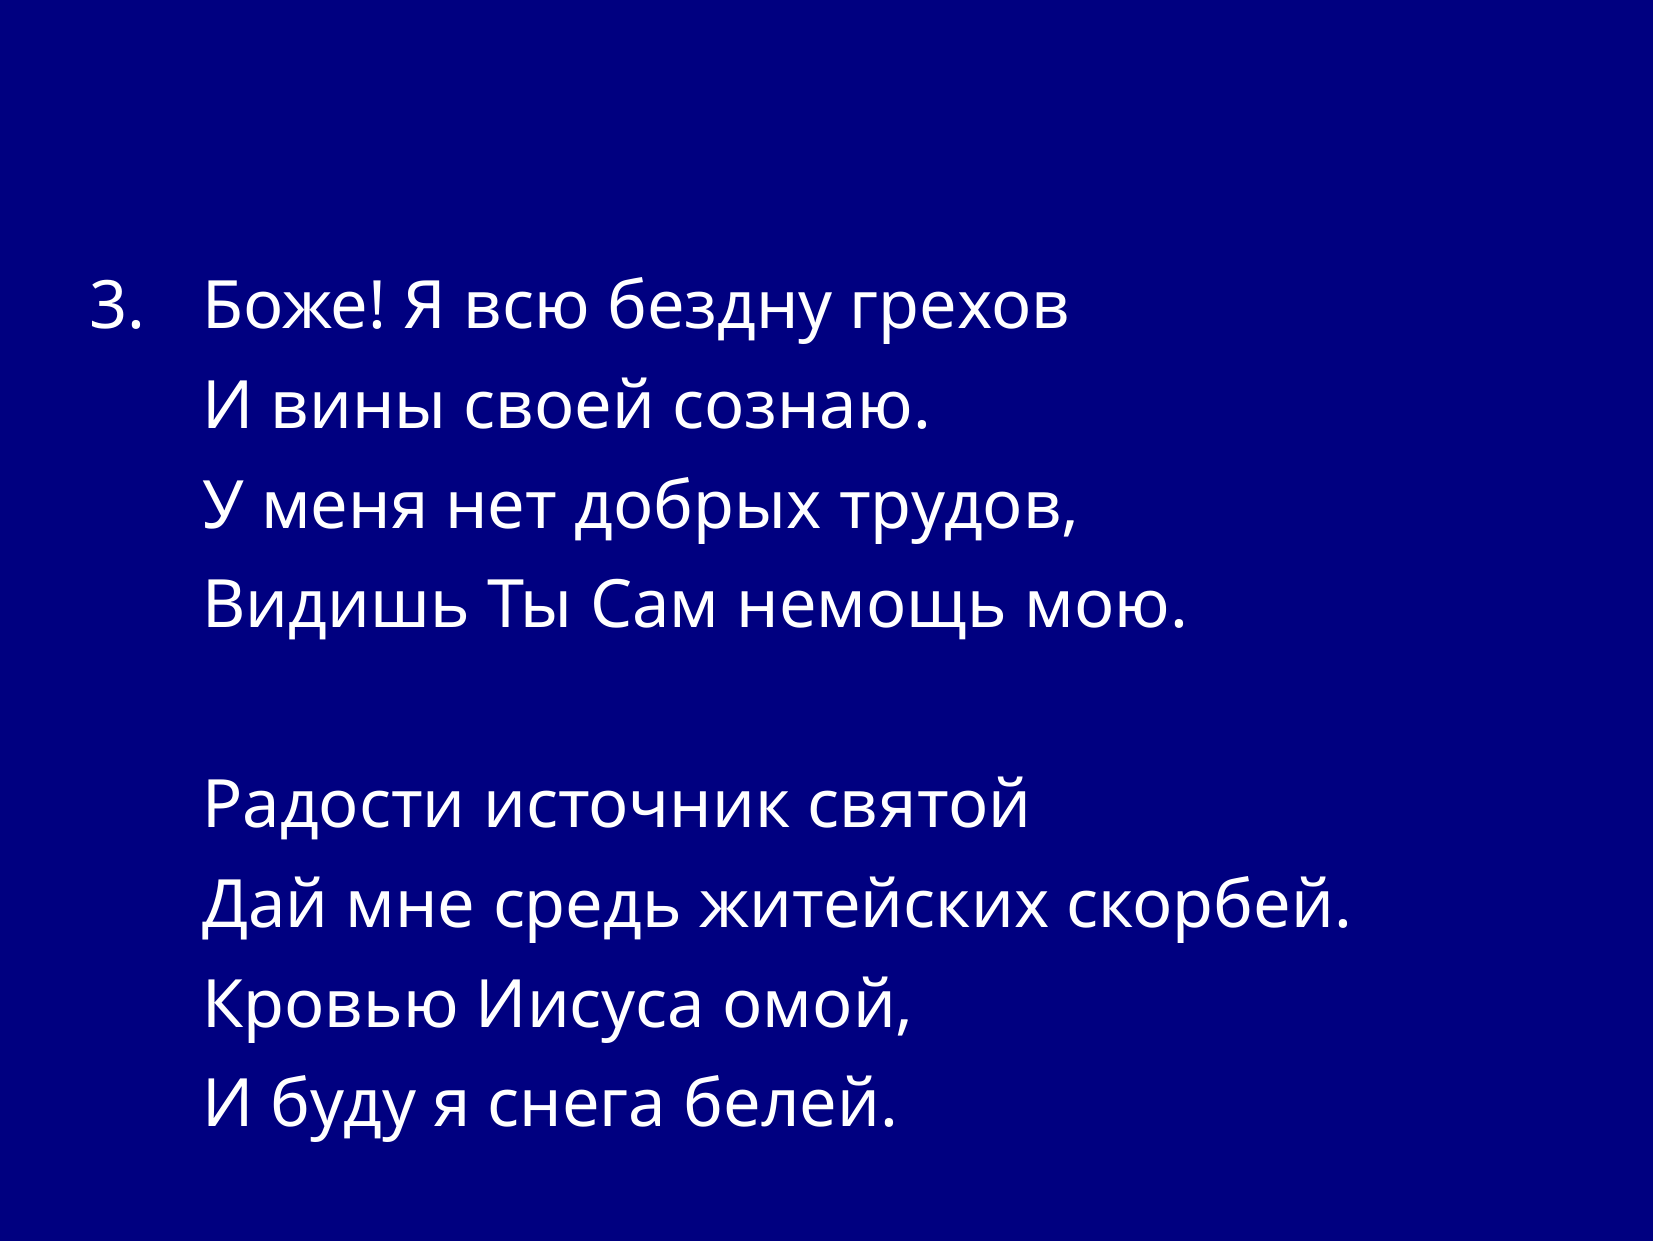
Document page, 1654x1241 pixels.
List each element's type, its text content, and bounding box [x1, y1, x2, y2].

text_box 3. Боже! Я всю бездну грехов И вины своей сознаю. У меня нет добрых трудов, Видишь Ты Сам немощь мою. Радости источник святой Дай мне средь житейских скорбей. Кровью Иисуса омой, И буду я снега белей. [75, 150, 1576, 1163]
